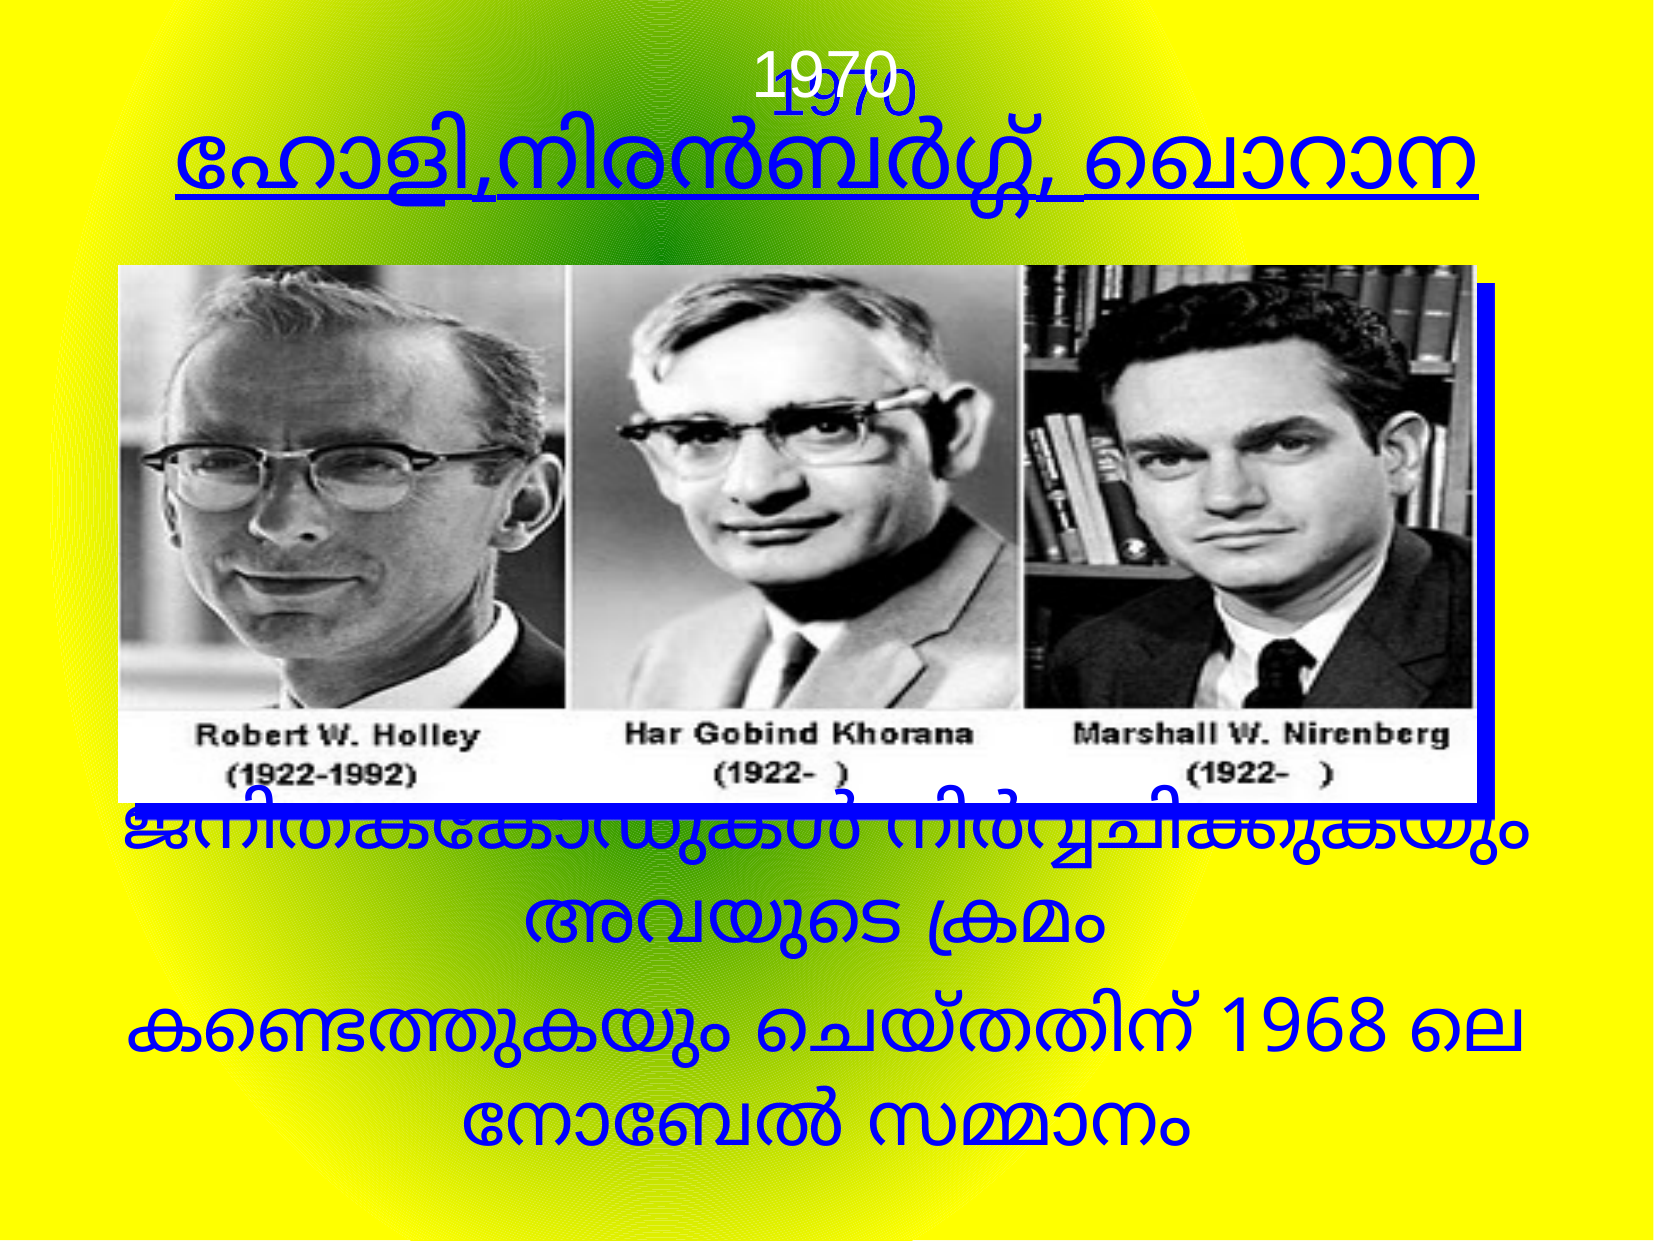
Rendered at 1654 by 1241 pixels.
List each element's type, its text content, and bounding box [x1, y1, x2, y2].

subtitle ജനിതകകോഡുകള്‍ നിര്‍വ്വചിക്കുകയും അവയുടെ ക്രമം കണ്ടെത്തുകയും ചെയ്തതിന് 1968 ലെ നോബേല്‍ സമ്മാനം [29, 843, 1625, 1115]
title ഹോളി,നിരന്‍ബര്‍ഗ്ഗ്, ഖൊറാന [82, 49, 1571, 257]
text_box 1970 [736, 29, 916, 148]
picture [118, 265, 1477, 804]
